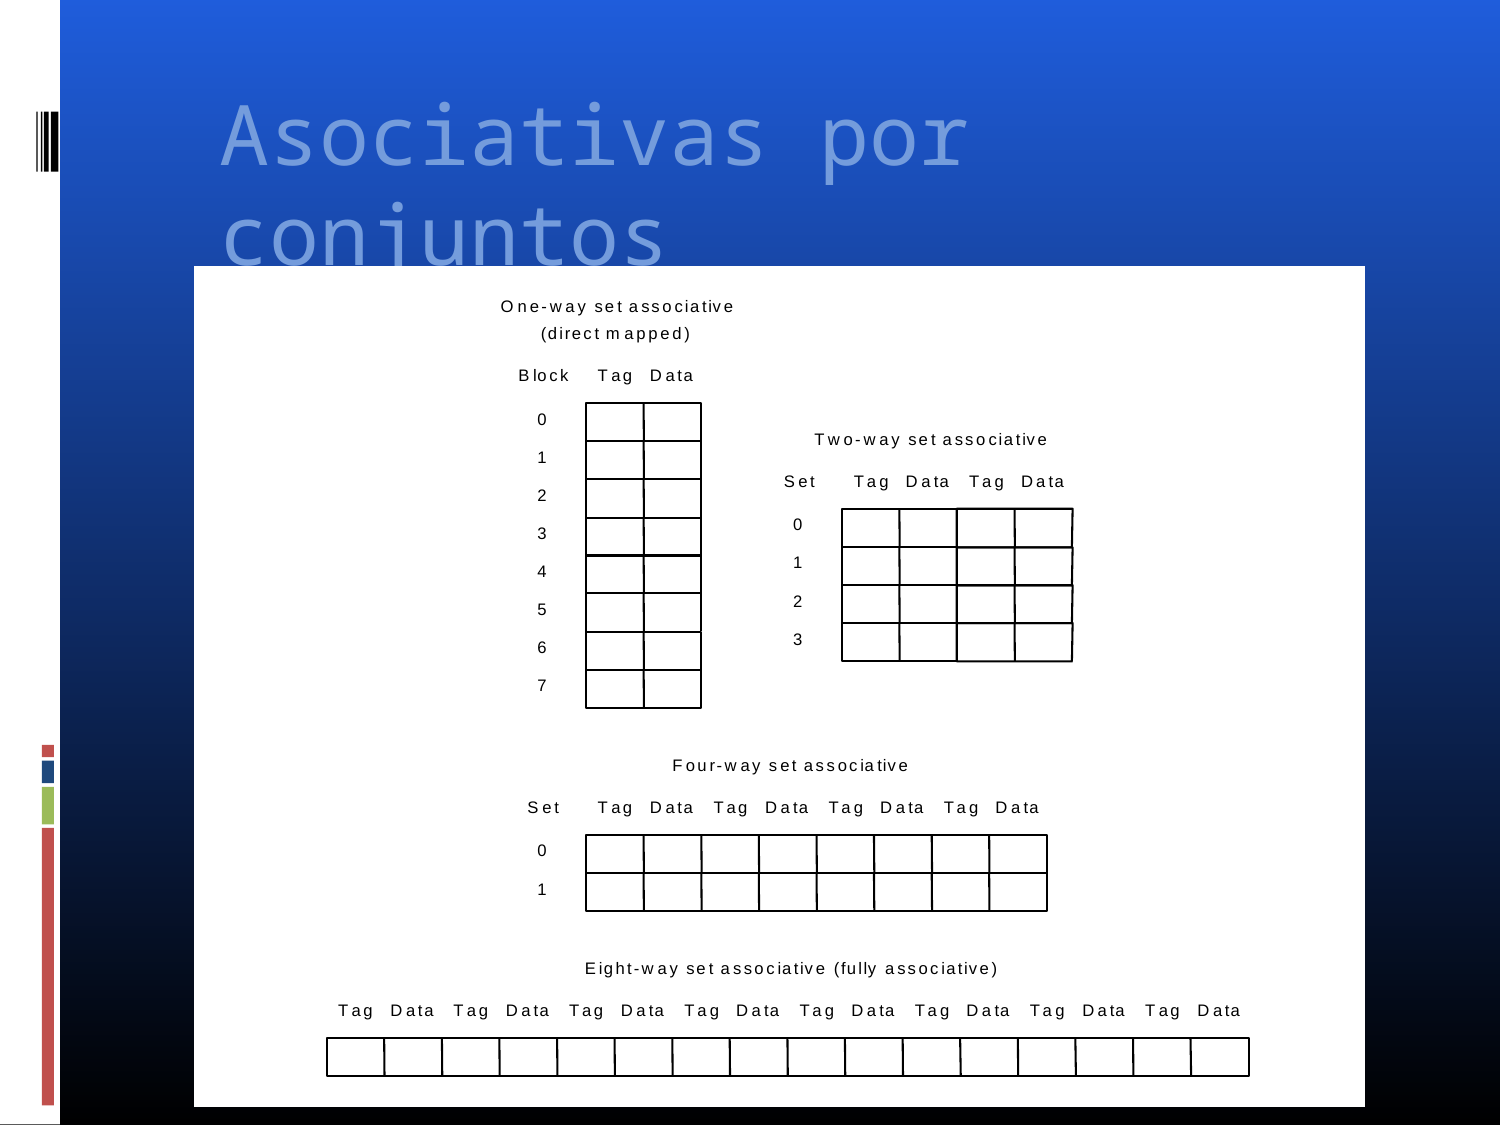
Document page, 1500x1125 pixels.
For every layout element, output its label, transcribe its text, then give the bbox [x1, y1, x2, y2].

text_box t [931, 428, 936, 444]
text_box D [620, 999, 633, 1020]
text_box 0 [537, 408, 547, 429]
text_box a [866, 470, 877, 491]
text_box e [979, 957, 989, 978]
text_box f [841, 966, 846, 978]
text_box a [866, 999, 877, 1020]
text_box a [665, 796, 675, 817]
text_box S [527, 796, 539, 817]
text_box g [940, 999, 950, 1020]
text_box a [665, 365, 675, 386]
text_box t [533, 999, 539, 1020]
text_box a [1011, 796, 1021, 817]
text_box i [598, 957, 603, 978]
text_box ) [684, 322, 691, 343]
text_box a [921, 470, 931, 491]
text_box a [628, 296, 639, 317]
text_box w [827, 428, 840, 449]
text_box t [677, 796, 683, 817]
text_box p [636, 322, 646, 343]
text_box s [897, 957, 906, 978]
text_box S [783, 470, 796, 491]
text_box t [793, 957, 799, 978]
text_box 2 [793, 590, 803, 611]
text_box e [660, 322, 670, 343]
text_box a [939, 470, 949, 491]
title Asociativas por conjuntos [125, 74, 1401, 263]
text_box D [505, 999, 518, 1020]
text_box a [982, 470, 992, 491]
text_box a [539, 999, 549, 1020]
text_box v [804, 957, 814, 978]
text_box a [740, 754, 751, 775]
text_box a [1097, 999, 1108, 1020]
text_box t [994, 999, 1000, 1020]
text_box i [777, 957, 782, 978]
text_box O [500, 296, 514, 317]
text_box e [898, 754, 908, 775]
text_box a [611, 796, 621, 817]
text_box T [713, 796, 724, 817]
text_box 1 [537, 878, 547, 899]
text_box a [466, 999, 477, 1020]
text_box 6 [537, 636, 547, 657]
text_box g [622, 365, 633, 386]
text_box s [908, 428, 917, 449]
text_box a [1230, 999, 1241, 1020]
text_box e [815, 957, 826, 978]
text_box s [686, 957, 695, 978]
text_box D [880, 796, 893, 817]
text_box t [793, 805, 798, 817]
text_box a [720, 957, 730, 978]
text_box a [521, 999, 531, 1020]
text_box c [766, 957, 776, 978]
text_box D [1020, 470, 1034, 491]
text_box e [780, 754, 790, 775]
text_box a [657, 957, 667, 978]
text_box y [867, 957, 877, 978]
text_box t [627, 957, 633, 978]
text_box a [654, 999, 665, 1020]
text_box 5 [537, 598, 547, 619]
text_box T [597, 365, 608, 386]
text_box a [751, 999, 762, 1020]
text_box c [930, 957, 939, 978]
text_box - [716, 754, 723, 775]
text_box t [1048, 470, 1054, 491]
text_box l [858, 957, 863, 978]
text_box h [615, 957, 626, 978]
text_box T [569, 999, 580, 1020]
text_box f [841, 957, 846, 965]
text_box a [1003, 428, 1014, 449]
text_box c [583, 322, 592, 343]
text_box T [597, 796, 608, 817]
text_box s [733, 957, 742, 978]
text_box - [855, 428, 861, 449]
text_box T [853, 470, 865, 491]
text_box a [864, 754, 875, 775]
text_box t [908, 796, 914, 817]
text_box a [946, 957, 956, 978]
text_box u [697, 754, 707, 775]
text_box t [764, 1008, 769, 1020]
text_box a [683, 796, 694, 817]
text_box e [571, 322, 582, 343]
text_box a [1029, 796, 1039, 817]
text_box ) [991, 957, 998, 978]
text_box s [594, 296, 604, 317]
text_box T [1145, 999, 1156, 1020]
text_box 0 [537, 840, 547, 861]
text_box t [1224, 999, 1230, 1020]
text_box d [672, 322, 682, 343]
text_box t [617, 296, 623, 317]
text_box a [565, 296, 575, 317]
text_box o [754, 957, 764, 978]
text_box D [735, 999, 749, 1020]
text_box w [863, 428, 876, 449]
text_box a [697, 999, 707, 1020]
text_box g [603, 957, 614, 978]
text_box D [905, 470, 918, 491]
text_box a [914, 796, 924, 817]
text_box t [677, 365, 683, 386]
text_box t [648, 999, 654, 1020]
text_box d [547, 322, 558, 343]
text_box 0 [793, 514, 803, 535]
text_box i [800, 957, 804, 978]
text_box D [1082, 999, 1095, 1020]
text_box c [988, 428, 998, 449]
text_box a [804, 754, 814, 775]
text_box D [390, 999, 403, 1020]
text_box t [791, 754, 797, 775]
text_box D [649, 796, 662, 817]
text_box a [1054, 470, 1064, 491]
text_box k [559, 365, 569, 386]
text_box T [799, 999, 810, 1020]
text_box r [709, 754, 716, 775]
text_box D [995, 796, 1008, 817]
text_box g [824, 999, 835, 1020]
text_box y [577, 296, 587, 317]
text_box T [943, 796, 955, 817]
text_box t [702, 304, 707, 317]
text_box y [891, 428, 901, 449]
text_box T [914, 999, 926, 1020]
text_box a [351, 999, 362, 1020]
text_box p [648, 322, 658, 343]
text_box w [724, 754, 737, 775]
text_box g [709, 999, 720, 1020]
text_box c [549, 365, 558, 386]
text_box T [453, 999, 464, 1020]
text_box g [853, 796, 864, 817]
text_box s [815, 754, 825, 775]
text_box e [696, 957, 706, 978]
text_box m [605, 322, 621, 343]
text_box 2 [537, 484, 547, 505]
text_box D [765, 796, 778, 817]
text_box a [1042, 999, 1053, 1020]
text_box s [954, 428, 964, 449]
text_box o [537, 365, 547, 386]
text_box s [907, 957, 917, 978]
text_box t [933, 470, 939, 491]
text_box t [1015, 428, 1021, 449]
text_box w [641, 957, 654, 978]
text_box a [769, 999, 780, 1020]
text_box t [764, 999, 769, 1015]
text_box T [814, 428, 825, 449]
text_box o [685, 754, 696, 775]
text_box 3 [793, 628, 803, 649]
text_box u [846, 957, 857, 978]
text_box 3 [537, 522, 547, 543]
text_box a [1213, 999, 1223, 1020]
text_box ( [540, 322, 547, 343]
text_box a [798, 796, 809, 817]
text_box a [1158, 999, 1169, 1020]
text_box e [723, 296, 734, 317]
text_box a [885, 999, 895, 1020]
text_box i [559, 322, 564, 343]
text_box r [564, 322, 571, 343]
text_box y [752, 754, 761, 775]
text_box i [860, 754, 864, 775]
text_box a [690, 296, 700, 317]
text_box s [641, 296, 650, 317]
text_box D [649, 365, 662, 386]
text_box 7 [537, 675, 547, 696]
text_box a [636, 999, 646, 1020]
text_box o [843, 428, 853, 449]
text_box t [793, 796, 798, 812]
text_box a [1115, 999, 1125, 1020]
text_box 1 [537, 446, 547, 467]
text_box - [634, 957, 640, 978]
text_box s [965, 428, 974, 449]
text_box a [942, 428, 952, 449]
text_box i [964, 957, 968, 978]
text_box l [863, 957, 867, 978]
text_box F [672, 754, 683, 775]
text_box a [1036, 470, 1046, 491]
text_box D [966, 999, 979, 1020]
text_box t [1109, 999, 1115, 1020]
text_box e [798, 470, 808, 491]
text_box v [887, 754, 897, 775]
text_box g [879, 470, 889, 491]
text_box t [931, 437, 936, 449]
text_box B [518, 365, 530, 386]
text_box g [1170, 999, 1180, 1020]
text_box c [674, 296, 684, 317]
text_box a [611, 365, 621, 386]
text_box a [582, 999, 592, 1020]
text_box t [810, 479, 815, 491]
text_box [194, 267, 1365, 1106]
text_box t [554, 796, 560, 817]
text_box c [849, 754, 858, 775]
text_box g [969, 796, 979, 817]
text_box a [683, 365, 694, 386]
text_box e [542, 796, 552, 817]
text_box g [363, 999, 373, 1020]
text_box 4 [537, 561, 547, 582]
text_box T [338, 999, 349, 1020]
text_box i [941, 957, 946, 978]
text_box a [981, 999, 992, 1020]
text_box i [685, 296, 689, 317]
text_box t [810, 470, 815, 486]
text_box e [529, 296, 540, 317]
text_box o [837, 754, 848, 775]
text_box g [478, 999, 489, 1020]
text_box a [812, 999, 822, 1020]
text_box t [877, 754, 882, 770]
text_box w [549, 296, 562, 317]
text_box a [956, 796, 967, 817]
text_box E [584, 957, 597, 978]
text_box i [882, 754, 887, 775]
text_box e [918, 428, 928, 449]
text_box n [517, 296, 527, 317]
text_box s [826, 754, 836, 775]
text_box g [593, 999, 604, 1020]
text_box a [841, 796, 851, 817]
text_box a [927, 999, 938, 1020]
text_box t [879, 999, 885, 1020]
text_box g [738, 796, 748, 817]
text_box o [976, 428, 986, 449]
text_box i [998, 428, 1003, 449]
text_box g [622, 796, 633, 817]
text_box t [1023, 796, 1029, 817]
text_box t [709, 957, 714, 978]
text_box i [1022, 428, 1026, 449]
text_box g [994, 470, 1004, 491]
text_box t [957, 957, 963, 978]
text_box T [1029, 999, 1041, 1020]
text_box a [726, 796, 737, 817]
text_box - [541, 296, 548, 317]
text_box a [1000, 999, 1010, 1020]
text_box t [594, 322, 600, 343]
text_box v [712, 296, 722, 317]
text_box T [684, 999, 695, 1020]
text_box a [895, 796, 906, 817]
text_box D [851, 999, 864, 1020]
text_box o [662, 296, 672, 317]
text_box l [533, 365, 537, 386]
text_box y [669, 957, 679, 978]
text_box a [624, 322, 634, 343]
text_box a [780, 796, 790, 817]
text_box e [1037, 428, 1048, 449]
text_box t [417, 999, 423, 1020]
text_box T [828, 796, 839, 817]
text_box o [918, 957, 928, 978]
text_box a [885, 957, 895, 978]
text_box T [969, 470, 980, 491]
text_box 1 [793, 552, 803, 573]
text_box v [969, 957, 978, 978]
text_box s [651, 296, 660, 317]
text_box t [877, 763, 882, 775]
text_box a [424, 999, 434, 1020]
text_box ( [833, 957, 840, 978]
text_box D [1197, 999, 1210, 1020]
text_box i [708, 296, 712, 317]
text_box t [702, 296, 707, 311]
text_box a [406, 999, 416, 1020]
text_box s [769, 754, 778, 775]
text_box s [743, 957, 753, 978]
text_box a [879, 428, 889, 449]
text_box v [1026, 428, 1036, 449]
text_box e [604, 296, 615, 317]
text_box g [1055, 999, 1065, 1020]
text_box a [782, 957, 792, 978]
